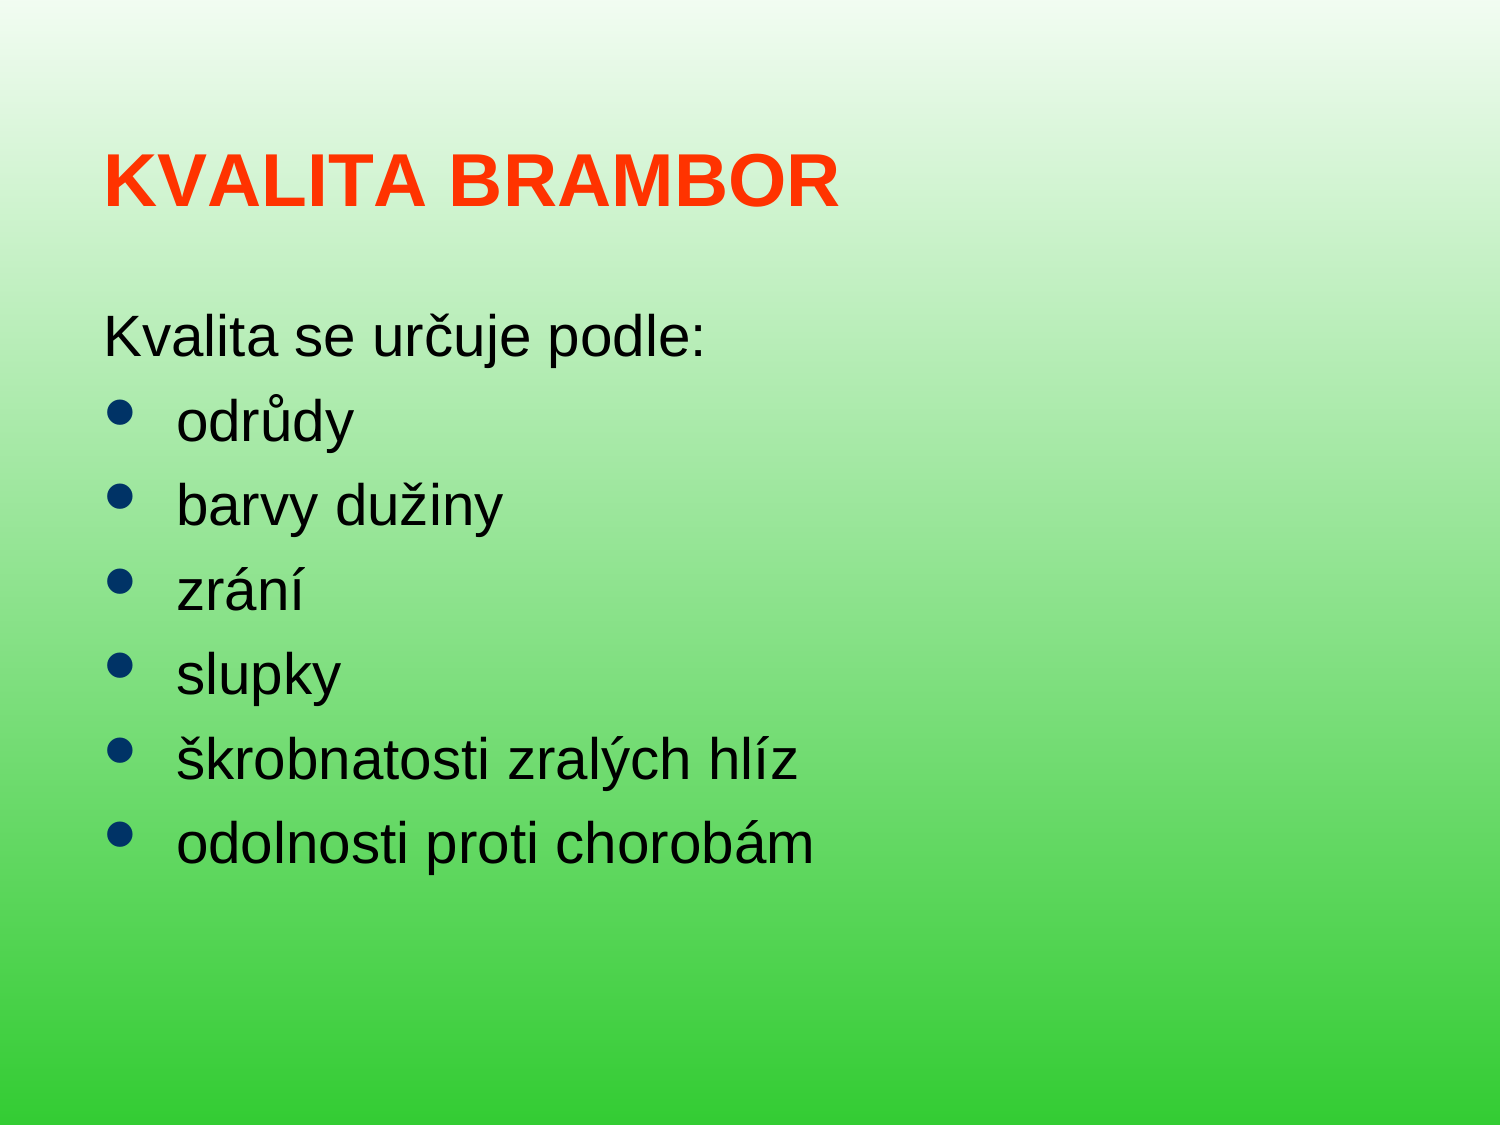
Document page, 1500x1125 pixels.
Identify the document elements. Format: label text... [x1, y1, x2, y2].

list Kvalita se určuje podle: odrůdy barvy dužiny zrání slupky škrobnatosti zralých hlíz odolnosti proti chorobám [88, 290, 1351, 1035]
title KVALITA BRAMBOR [88, 66, 1365, 231]
